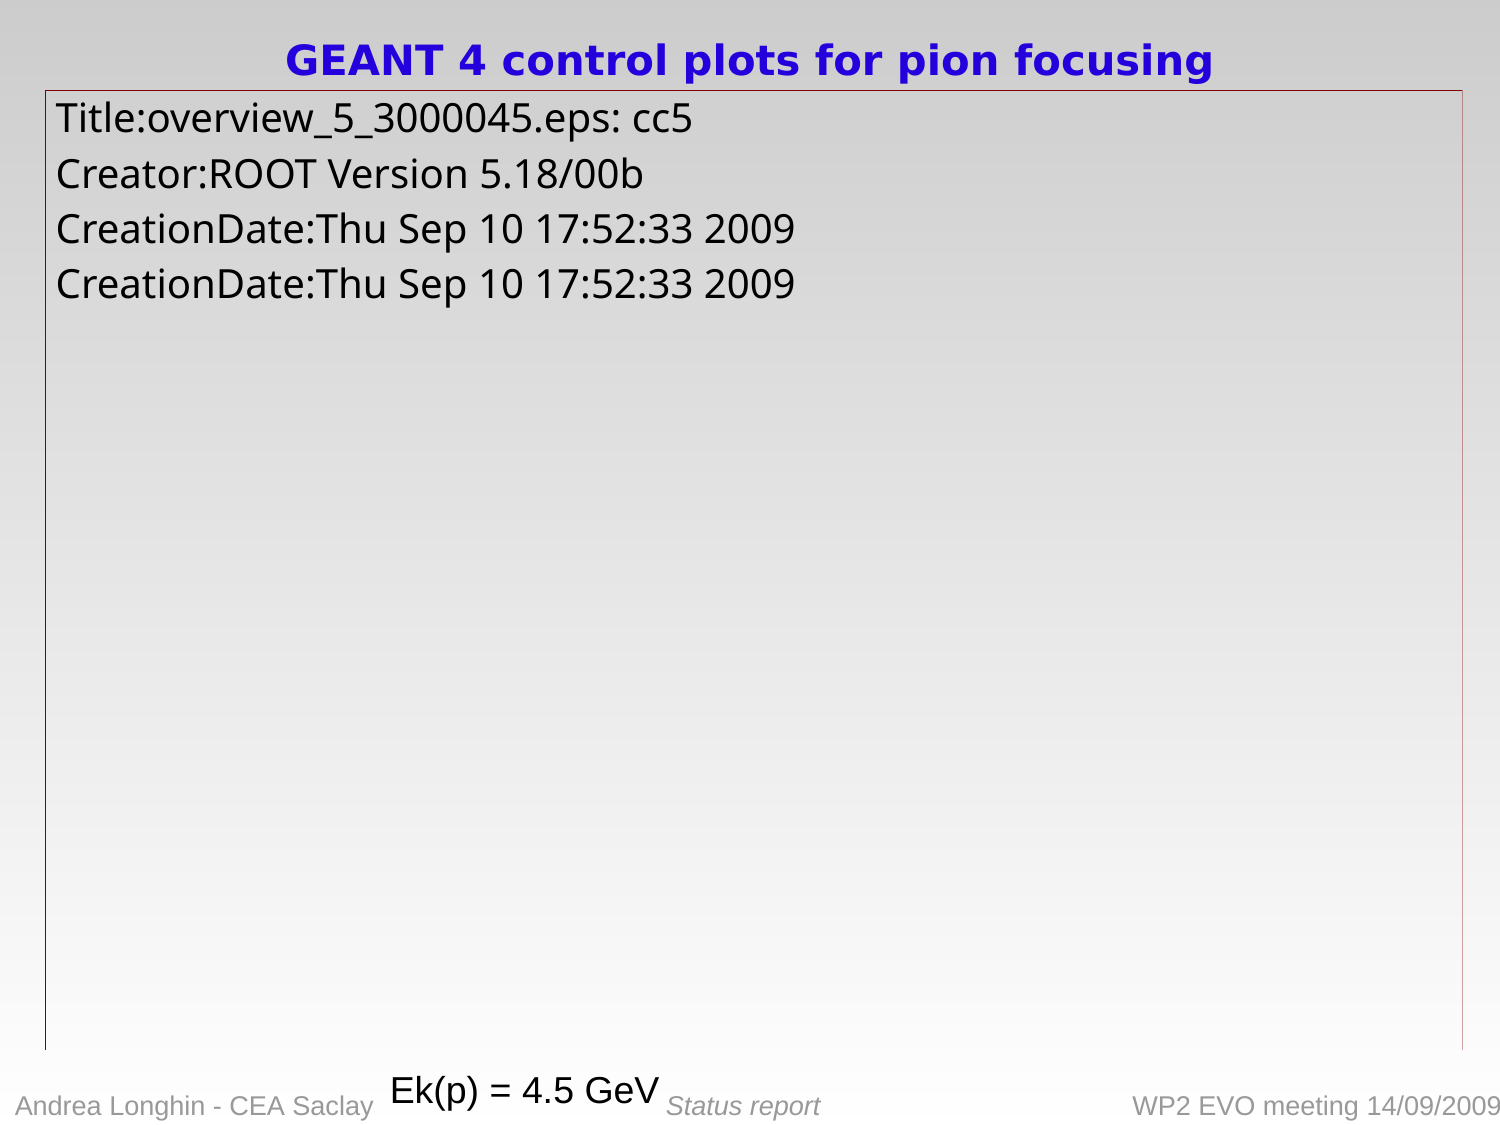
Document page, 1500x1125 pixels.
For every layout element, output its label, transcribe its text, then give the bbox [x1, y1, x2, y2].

picture [42, 96, 1463, 1051]
text_box GEANT 4 control plots for pion focusing [37, 28, 1463, 96]
text_box Ek(p) = 4.5 GeV [375, 1050, 788, 1119]
